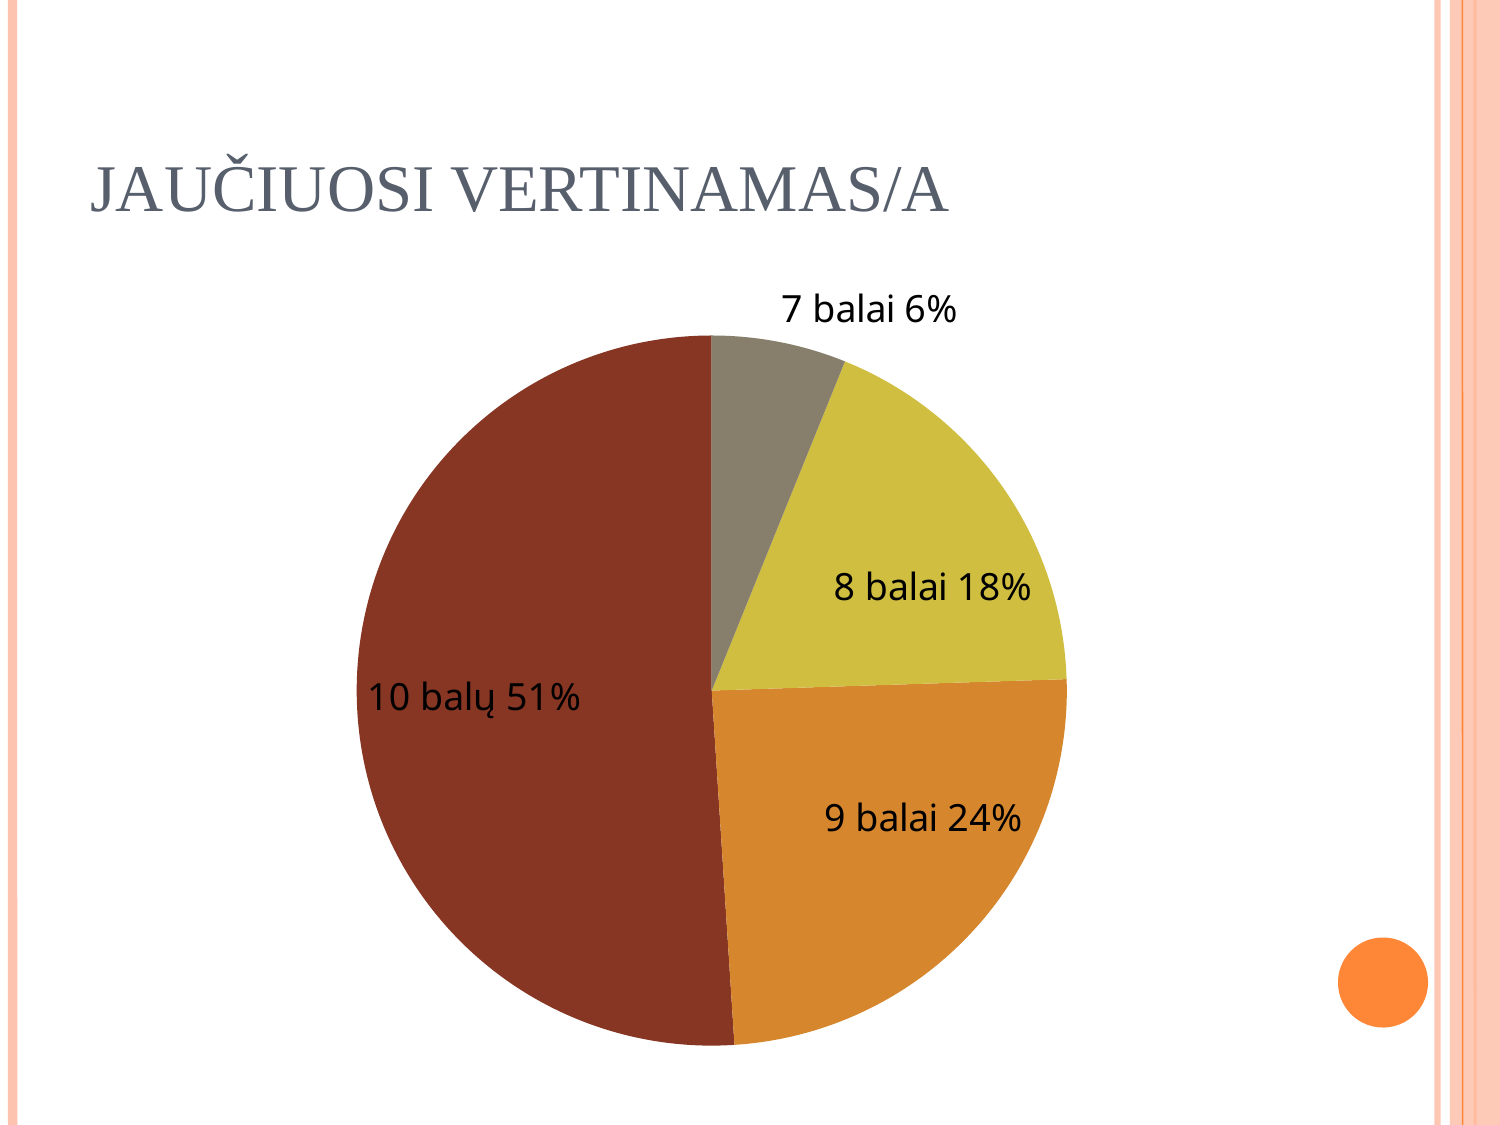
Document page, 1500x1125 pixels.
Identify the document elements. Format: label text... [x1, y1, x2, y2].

title Jaučiuosi vertinamas/a [75, 45, 1300, 233]
chart [75, 262, 1300, 1062]
